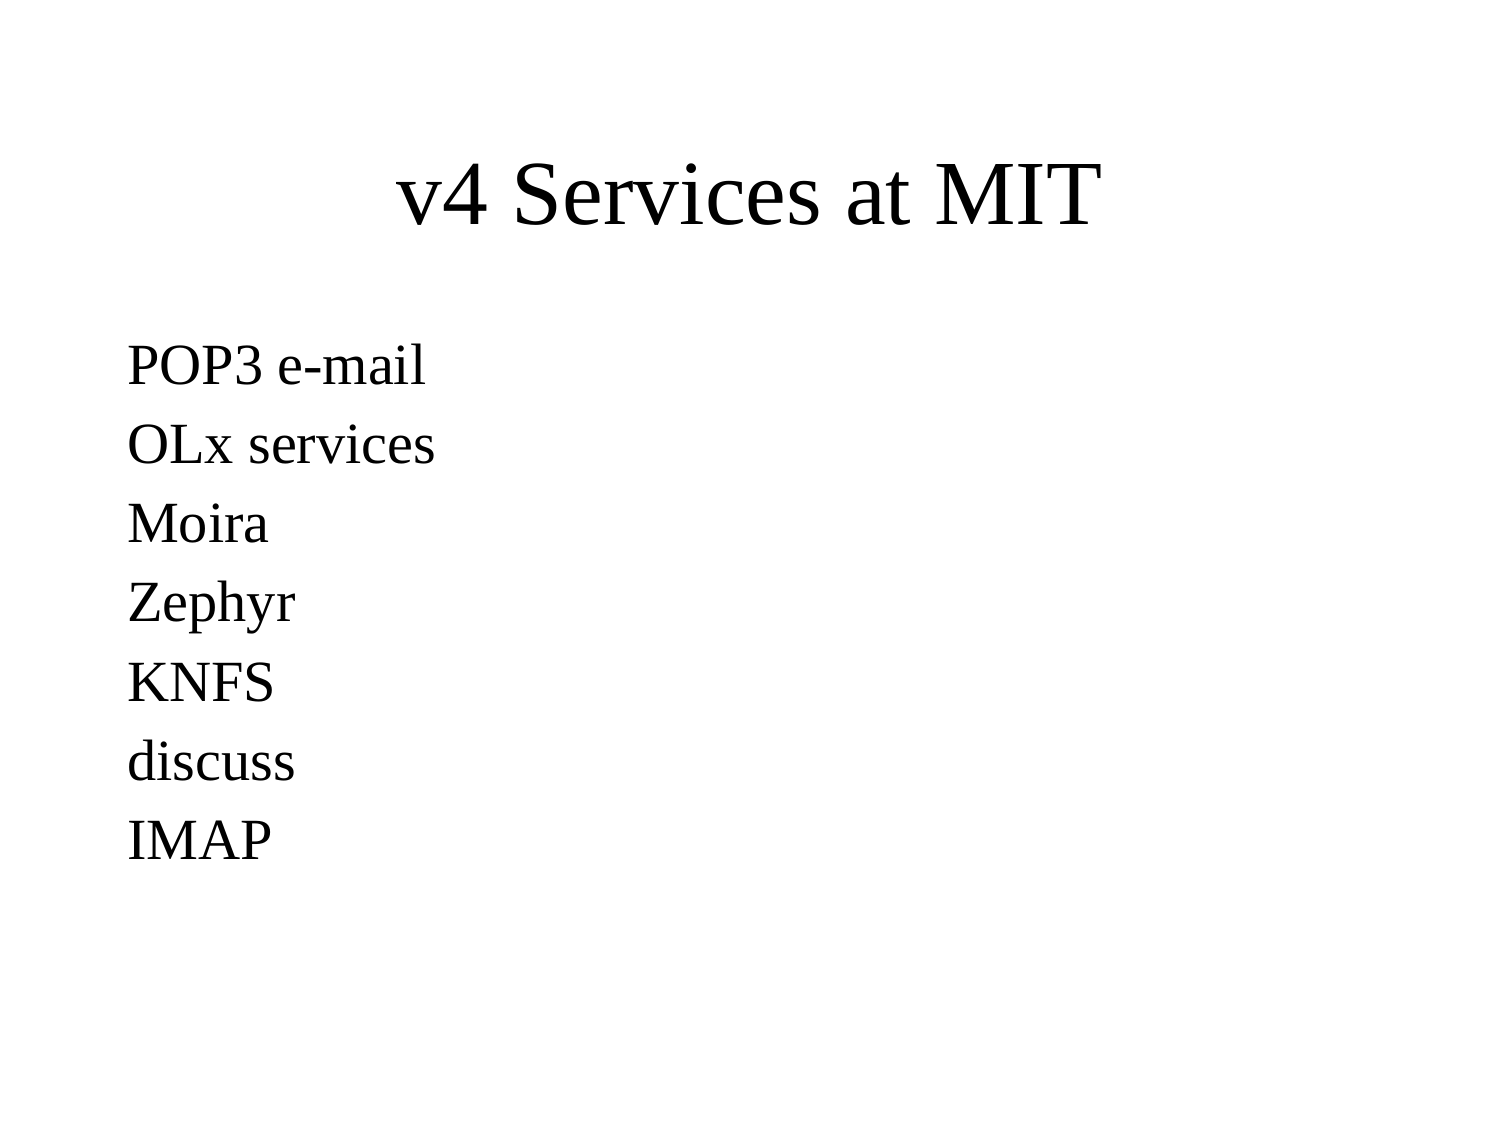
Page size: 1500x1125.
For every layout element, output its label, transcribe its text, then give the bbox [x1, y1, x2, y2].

list POP3 e-mail OLx services Moira Zephyr KNFS discuss IMAP [112, 324, 1388, 1001]
title v4 Services at MIT [112, 99, 1388, 288]
